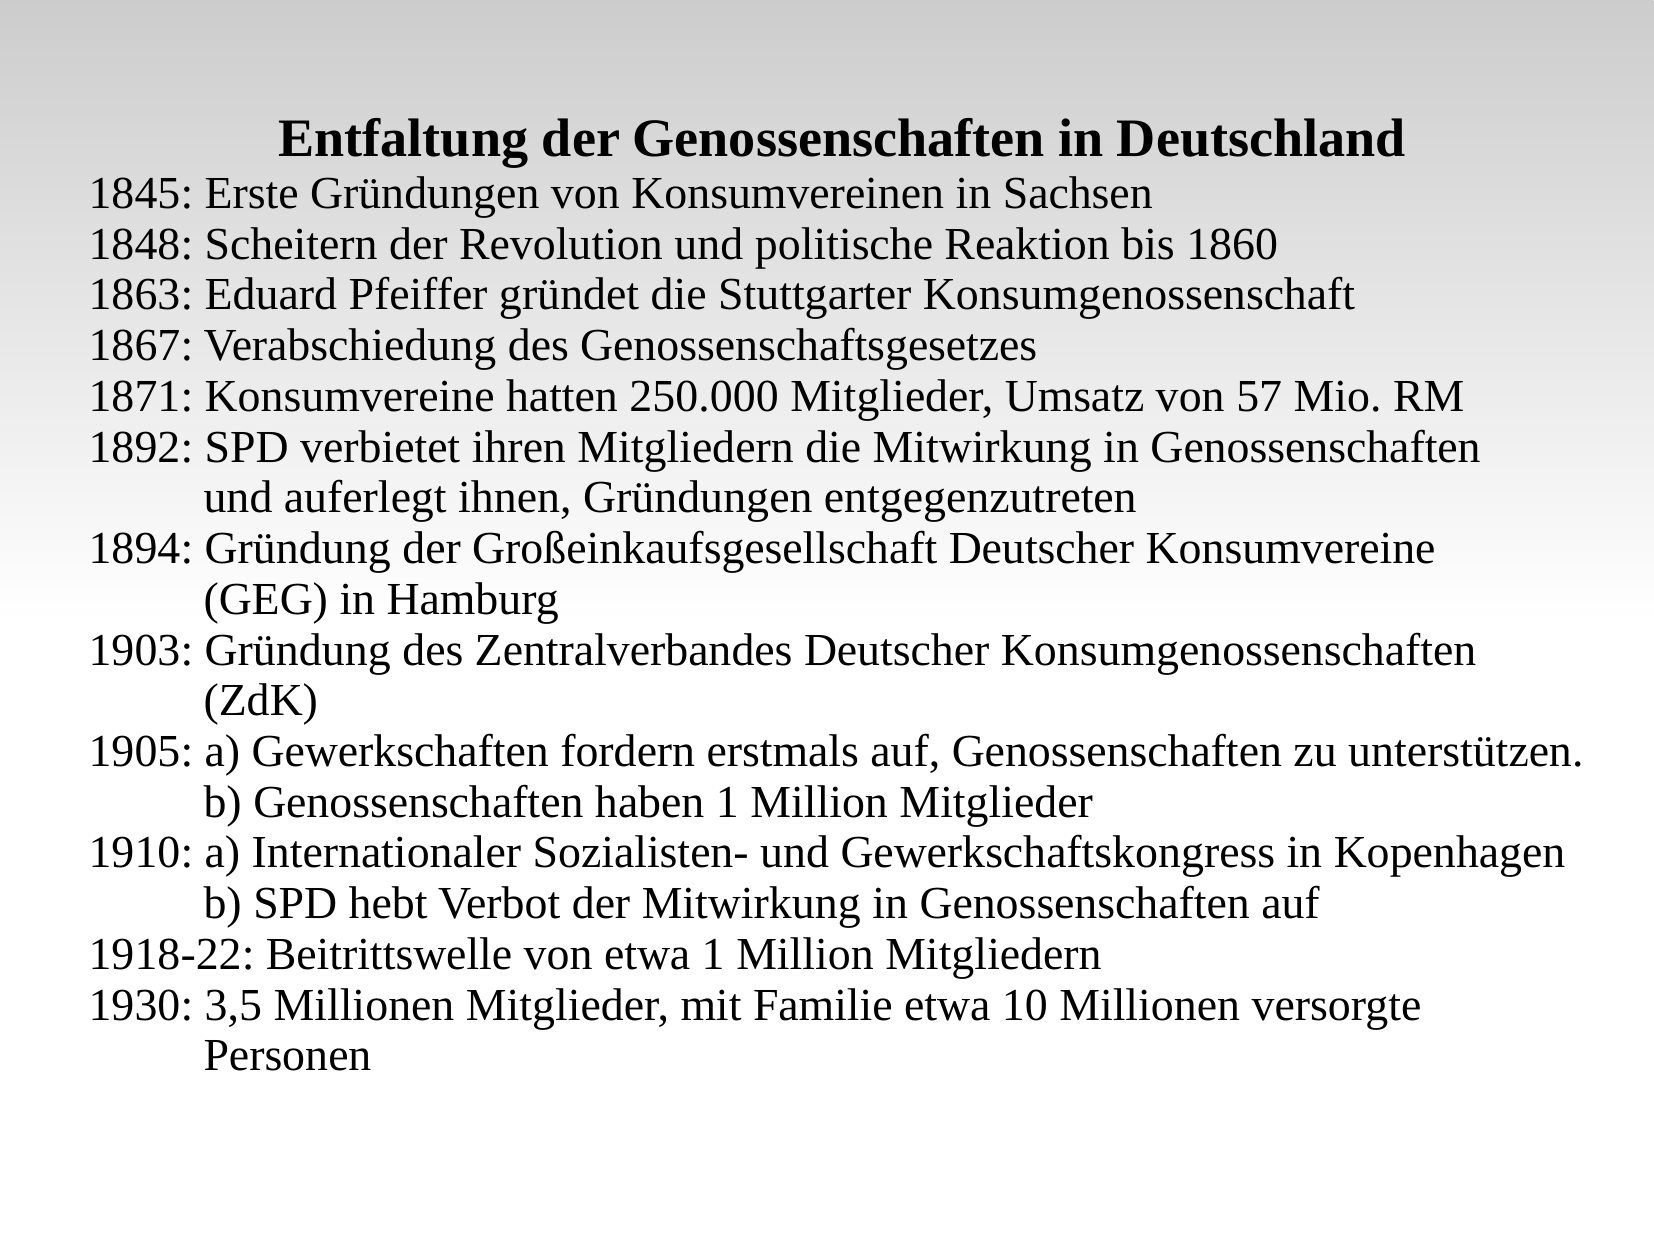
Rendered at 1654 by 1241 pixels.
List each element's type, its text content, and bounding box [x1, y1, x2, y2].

text_box Entfaltung der Genossenschaften in Deutschland 1845: Erste Gründungen von Konsumvereinen in Sachsen 1848: Scheitern der Revolution und politische Reaktion bis 1860 1863: Eduard Pfeiffer gründet die Stuttgarter Konsumgenossenschaft 1867: Verabschiedung des Genossenschaftsgesetzes 1871: Konsumvereine hatten 250.000 Mitglieder, Umsatz von 57 Mio. RM 1892: SPD verbietet ihren Mitgliedern die Mitwirkung in Genossenschaften und auferlegt ihnen, Gründungen entgegenzutreten 1894: Gründung der Großeinkaufsgesellschaft Deutscher Konsumvereine (GEG) in Hamburg 1903: Gründung des Zentralverbandes Deutscher Konsumgenossenschaften (ZdK) 1905: a) Gewerkschaften fordern erstmals auf, Genossenschaften zu unterstützen. b) Genossenschaften haben 1 Million Mitglieder 1910: a) Internationaler Sozialisten- und Gewerkschaftskongress in Kopenhagen b) SPD hebt Verbot der Mitwirkung in Genossenschaften auf 1918-22: Beitrittswelle von etwa 1 Million Mitgliedern 1930: 3,5 Millionen Mitglieder, mit Familie etwa 10 Millionen versorgte Personen [73, 100, 1613, 1093]
